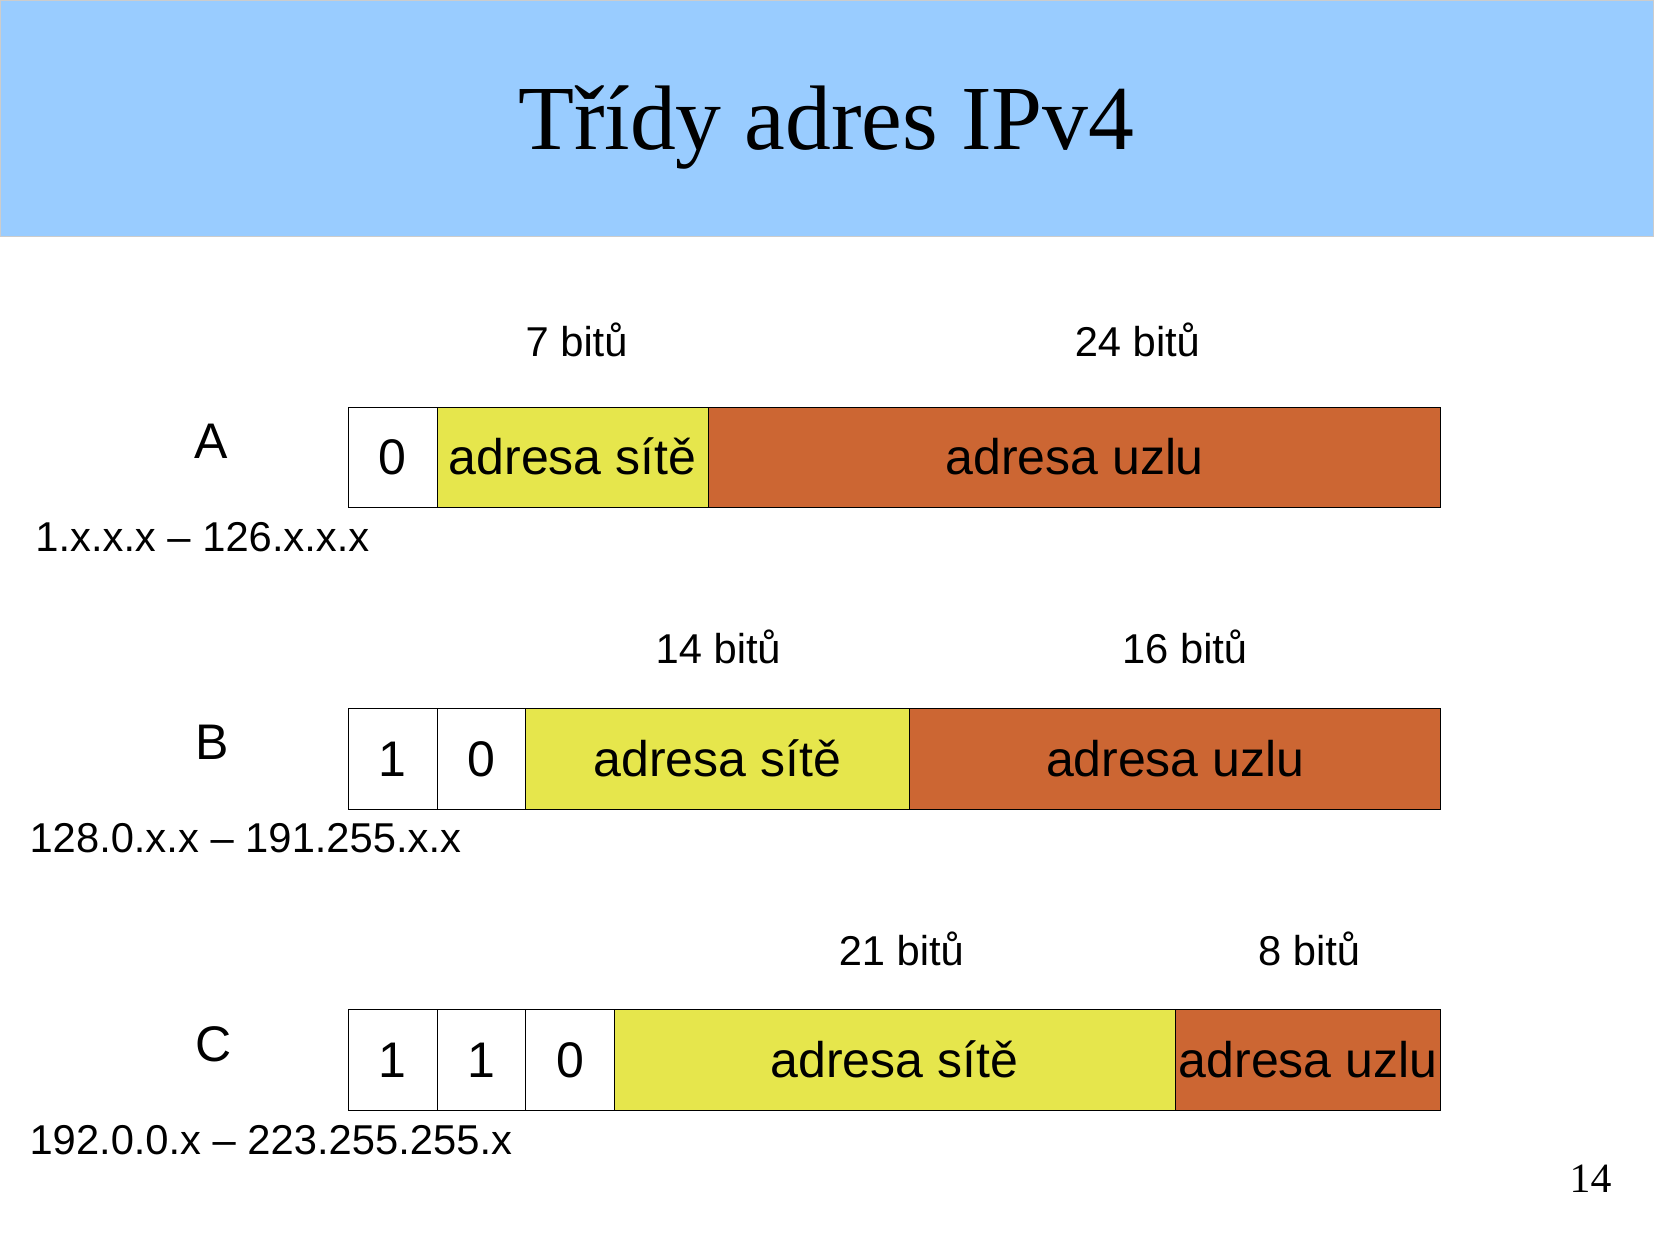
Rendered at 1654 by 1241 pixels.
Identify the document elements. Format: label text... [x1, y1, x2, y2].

text_box 8 bitů [1258, 927, 1361, 999]
text_box 128.0.x.x – 191.255.x.x [29, 815, 462, 886]
text_box 1 [348, 708, 437, 810]
text_box 7 bitů [525, 318, 628, 390]
title Třídy adres IPv4 [0, 0, 1654, 237]
text_box 16 bitů [1122, 626, 1248, 697]
text_box 14 bitů [655, 626, 782, 698]
text_box 24 bitů [1074, 319, 1201, 390]
text_box adresa sítě [526, 708, 909, 810]
text_box 21 bitů [838, 927, 965, 999]
text_box 0 [525, 1009, 615, 1111]
text_box 192.0.0.x – 223.255.255.x [29, 1116, 513, 1188]
text_box adresa sítě [615, 1009, 1175, 1111]
text_box 1 [437, 1009, 525, 1111]
text_box adresa uzlu [1175, 1009, 1441, 1111]
text_box adresa uzlu [708, 407, 1441, 508]
text_box B [194, 714, 229, 800]
text_box A [194, 413, 229, 499]
text_box 1.x.x.x – 126.x.x.x [35, 513, 370, 585]
text_box adresa sítě [437, 407, 708, 508]
text_box C [195, 1015, 232, 1101]
text_box 1 [348, 1009, 437, 1111]
text_box 0 [437, 708, 526, 810]
text_box 0 [348, 407, 437, 508]
text_box adresa uzlu [909, 708, 1441, 810]
